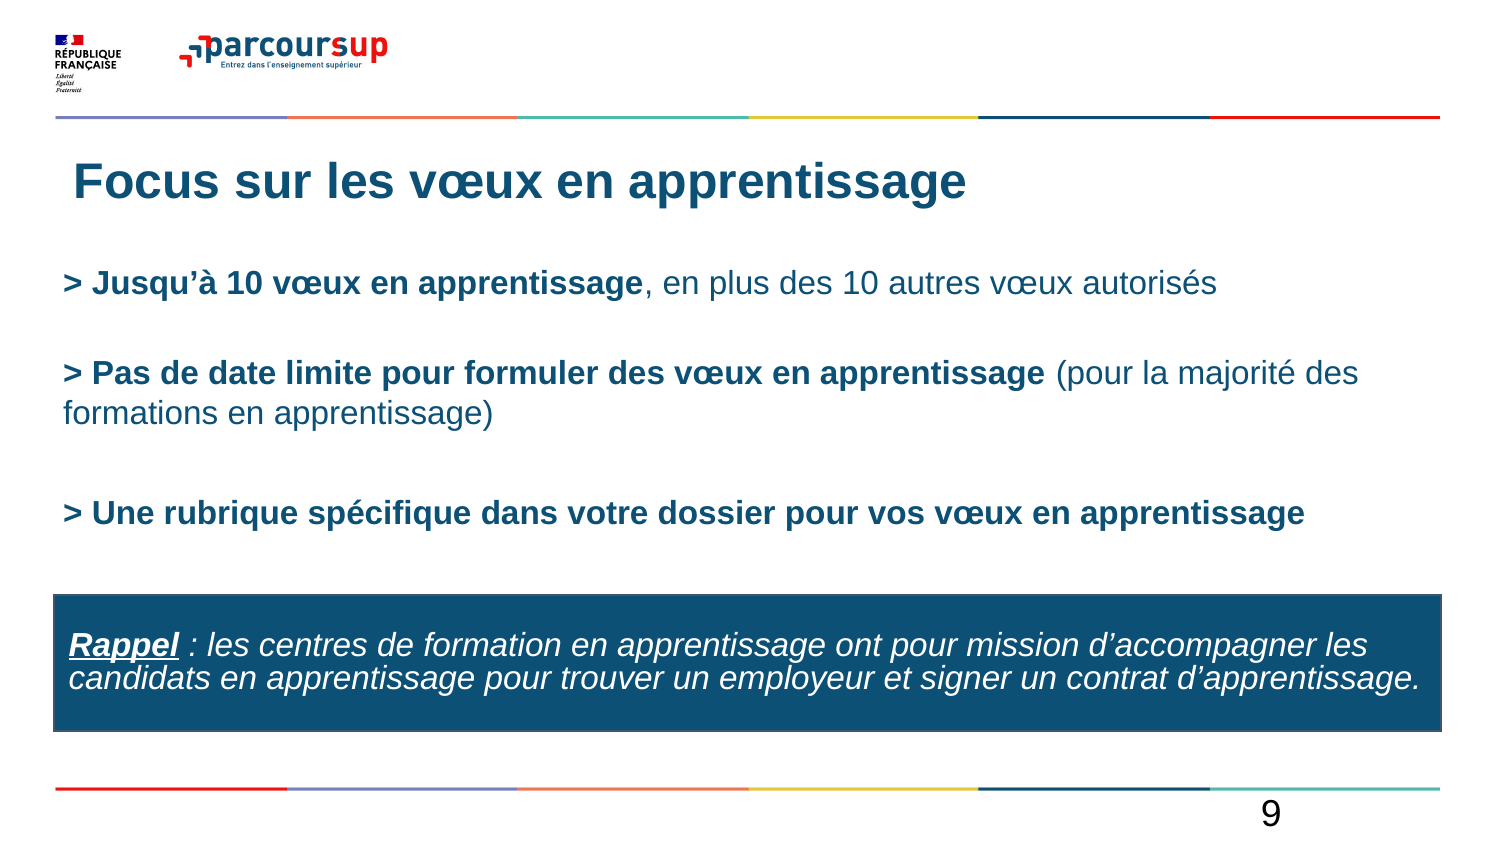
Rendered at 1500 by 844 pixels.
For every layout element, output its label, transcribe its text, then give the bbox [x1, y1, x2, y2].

text_box [1246, 784, 1438, 844]
title Focus sur les vœux en apprentissage [59, 147, 1441, 266]
list > Jusqu’à 10 vœux en apprentissage, en plus des 10 autres vœux autorisés > Pas de date limite pour formuler des vœux en apprentissage (pour la majorité des formations en apprentissage) > Une rubrique spécifique dans votre dossier pour vos vœux en apprentissage [48, 213, 1431, 791]
text_box Rappel : les centres de formation en apprentissage ont pour mission d’accompagner les candidats en apprentissage pour trouver un employeur et signer un contrat d’apprentissage. [53, 595, 1441, 732]
